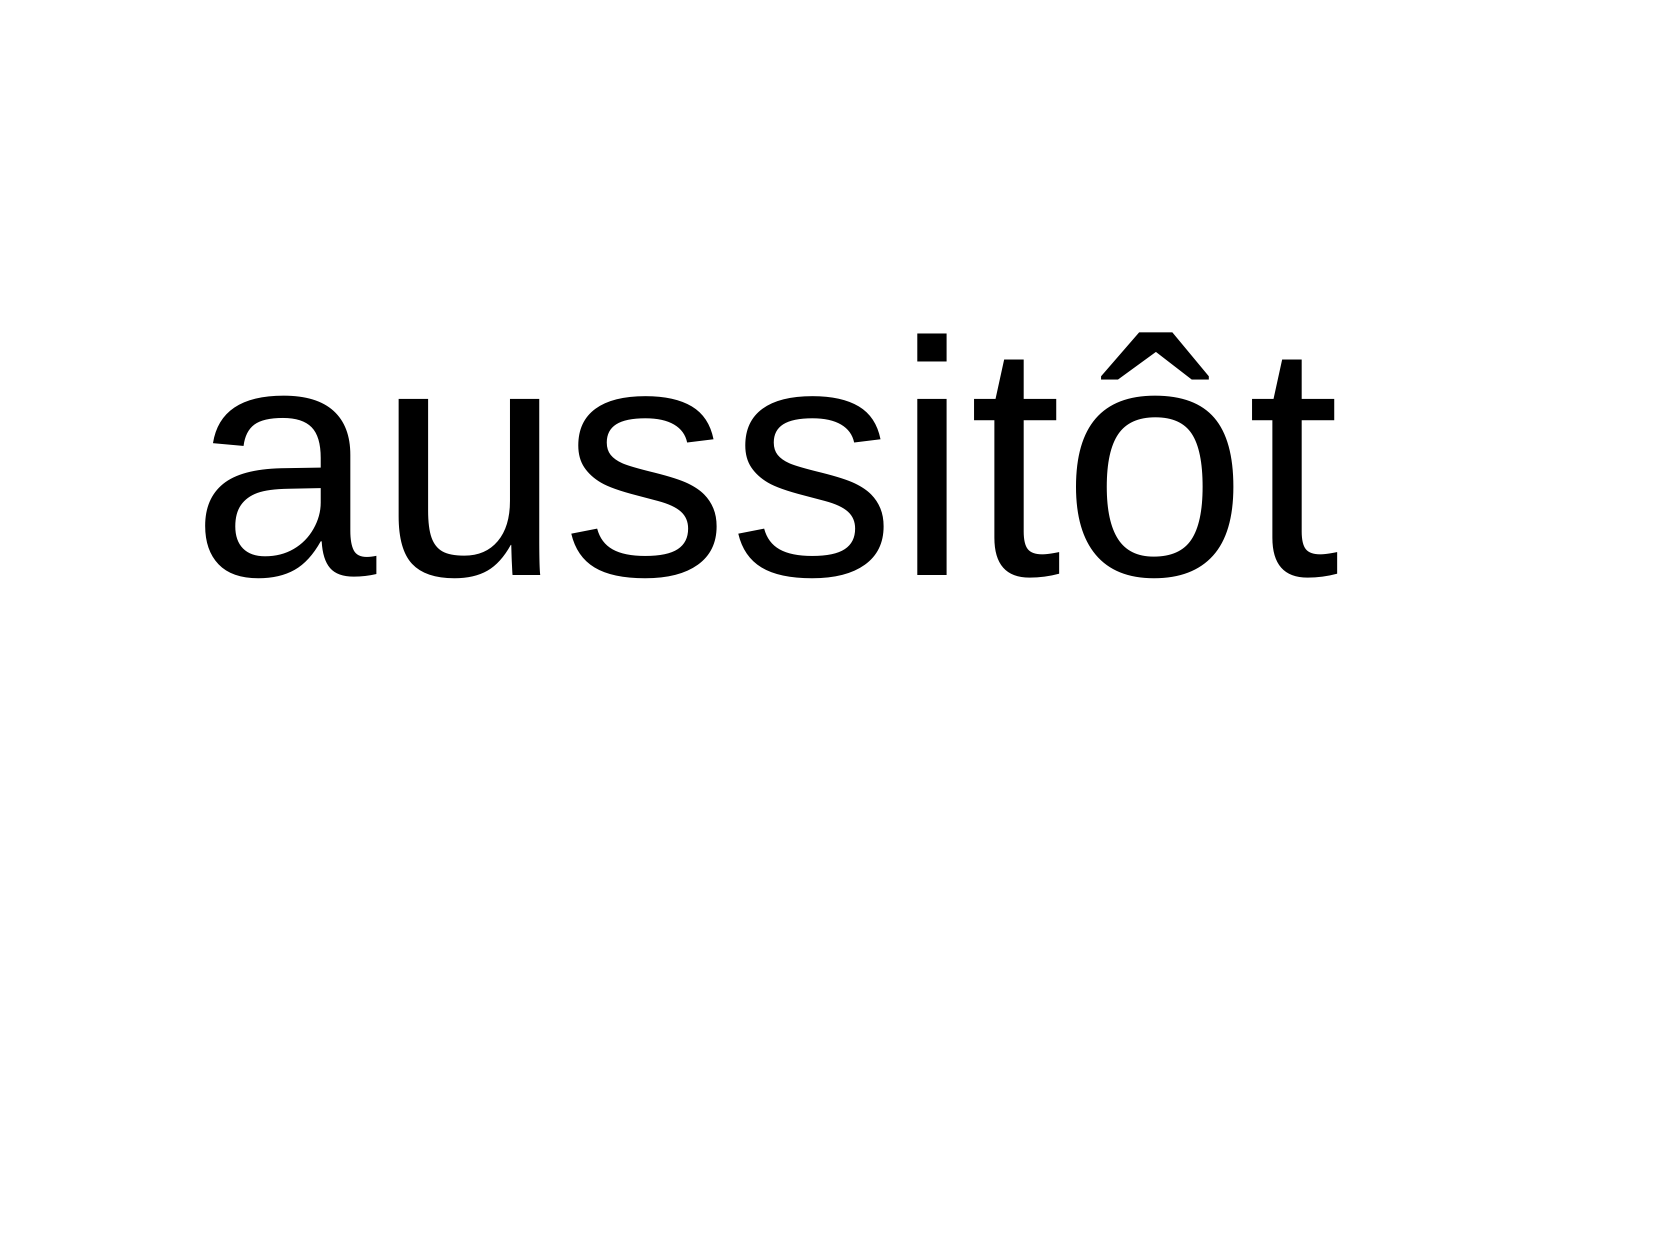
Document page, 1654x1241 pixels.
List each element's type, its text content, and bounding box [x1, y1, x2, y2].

text_box aussitôt [177, 265, 1447, 653]
